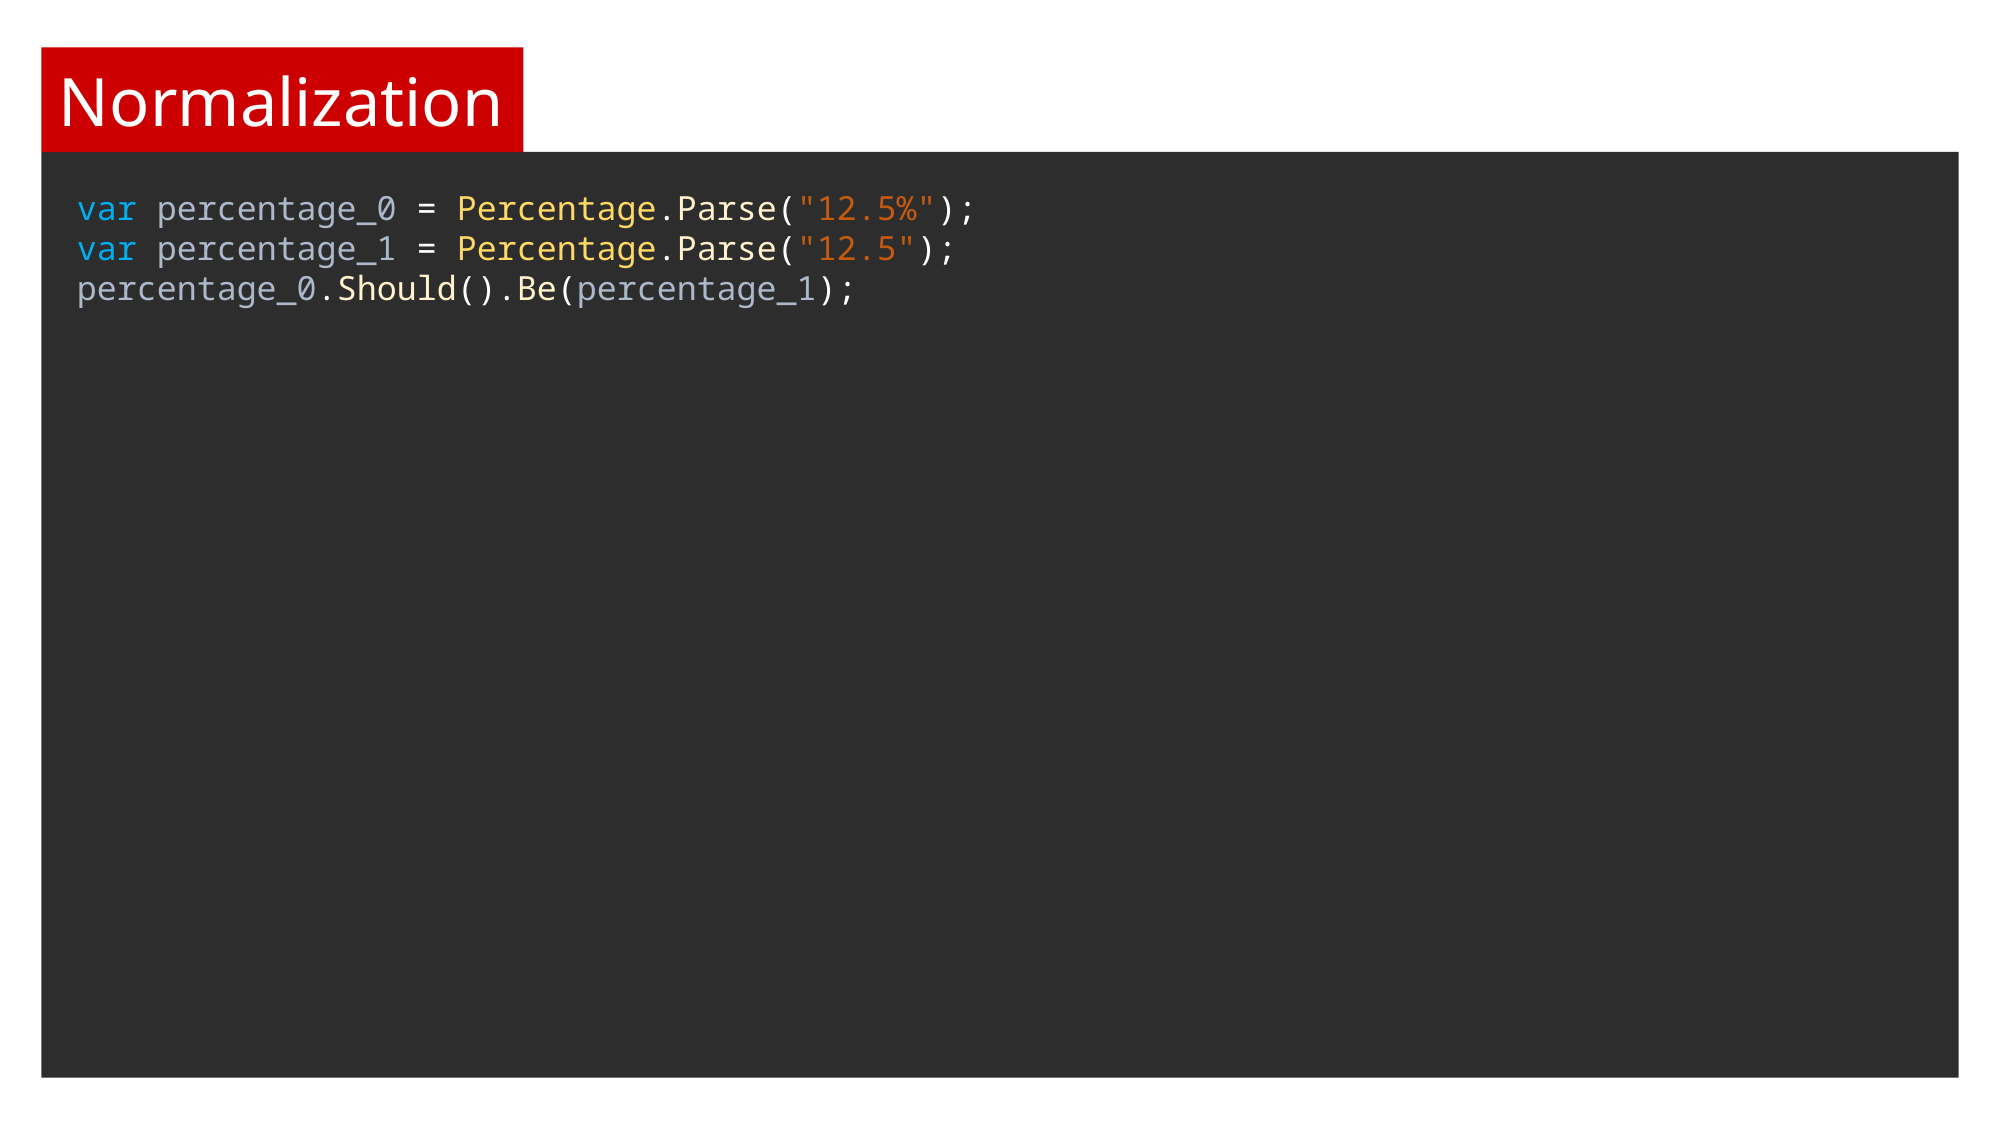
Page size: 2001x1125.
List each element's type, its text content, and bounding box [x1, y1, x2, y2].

text_box [41, 152, 1959, 1078]
text_box var percentage_0 = Percentage.Parse("12.5%"); var percentage_1 = Percentage.Parse("12.5"); percentage_0.Should().Be(percentage_1); [41, 152, 912, 356]
text_box Normalization [41, 47, 524, 153]
